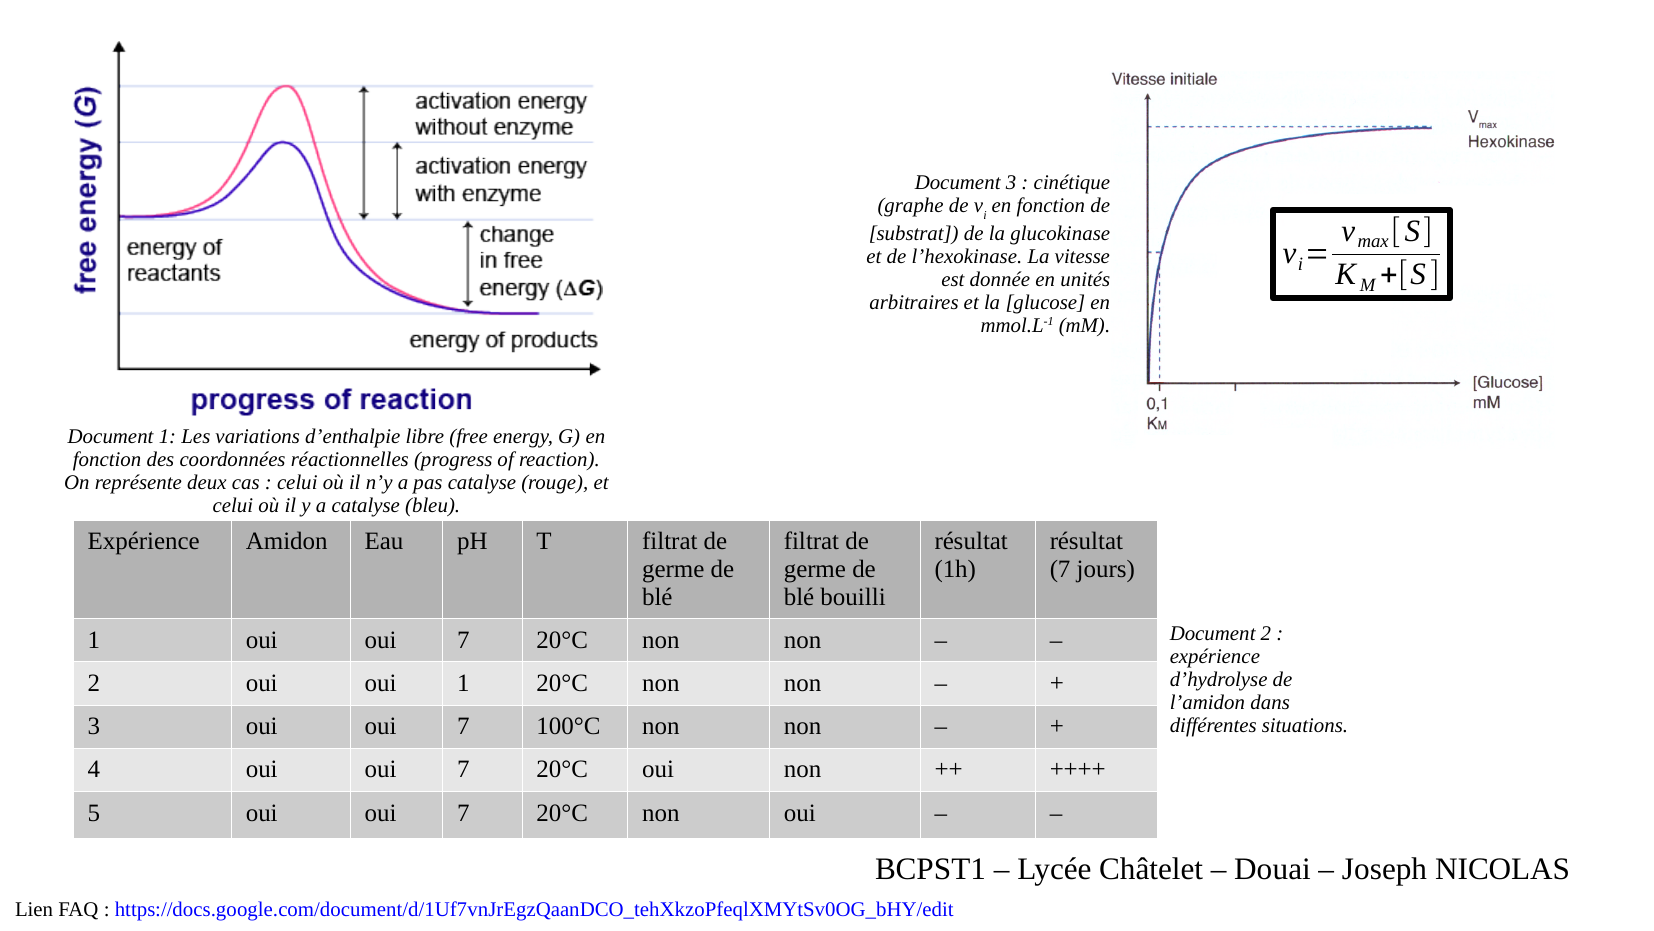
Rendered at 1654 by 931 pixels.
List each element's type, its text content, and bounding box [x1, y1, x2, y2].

table_header résultat (7 jours) [1036, 521, 1157, 618]
table_cell 3 [74, 706, 231, 748]
table_cell oui [232, 619, 350, 661]
table_cell oui [232, 662, 350, 705]
table_header filtrat de germe de blé [628, 521, 769, 618]
table_cell oui [351, 749, 442, 791]
table_cell non [770, 619, 920, 661]
table_header Eau [351, 521, 442, 618]
table_cell oui [232, 792, 350, 838]
table_cell oui [351, 662, 442, 705]
table_cell – [921, 619, 1035, 661]
table_cell oui [232, 706, 350, 748]
table_header pH [443, 521, 522, 618]
text_box BCPST1 – Lycée Châtelet – Douai – Joseph NICOLAS [637, 832, 1571, 905]
table_cell 7 [443, 619, 522, 661]
table_cell 2 [74, 662, 231, 705]
table_cell – [1036, 792, 1157, 838]
table_cell + [1036, 662, 1157, 705]
table_header filtrat de germe de blé bouilli [770, 521, 920, 618]
table_cell ++++ [1036, 749, 1157, 791]
table_cell 20°C [523, 662, 627, 705]
table_cell oui [628, 749, 769, 791]
table_cell non [770, 662, 920, 705]
text_box Document 2 : expérience d’hydrolyse de l’amidon dans différentes situations. [1169, 519, 1359, 839]
table_cell oui [351, 792, 442, 838]
table_cell 7 [443, 706, 522, 748]
table_cell non [628, 792, 769, 838]
text_box Lien FAQ : https://docs.google.com/document/d/1Uf7vnJrEgzQaanDCO_tehXkzoPfeqlXMYtSv0OG_bHY/edit [0, 897, 993, 931]
table_header résultat (1h) [921, 521, 1035, 618]
table_cell 20°C [523, 792, 627, 838]
text_box Document 1: Les variations d’enthalpie libre (free energy, G) en fonction des coordonnées réactionnelles (progress of reaction). On représente deux cas : celui où il n’y a pas catalyse (rouge), et celui où il y a catalyse (bleu). [59, 413, 615, 529]
table_cell oui [351, 706, 442, 748]
table_cell – [921, 662, 1035, 705]
table_cell non [770, 706, 920, 748]
table_cell 100°C [523, 706, 627, 748]
table_cell oui [232, 749, 350, 791]
table_cell + [1036, 706, 1157, 748]
table_cell 7 [443, 792, 522, 838]
table_cell non [628, 662, 769, 705]
table_cell 20°C [523, 749, 627, 791]
text_box Document 3 : cinétique (graphe de vi en fonction de [substrat]) de la glucokinase et de l’hexokinase. La vitesse est donnée en unités arbitraires et la [glucose] en mmol.L-1 (mM). [862, 165, 1111, 343]
table_cell 4 [74, 749, 231, 791]
table_cell 7 [443, 749, 522, 791]
table_cell non [628, 706, 769, 748]
table_cell – [1036, 619, 1157, 661]
table_cell oui [770, 792, 920, 838]
table_cell 5 [74, 792, 231, 838]
chart [1275, 212, 1448, 296]
table_cell oui [351, 619, 442, 661]
table_header T [523, 521, 627, 618]
table_cell 1 [443, 662, 522, 705]
table_cell 20°C [523, 619, 627, 661]
table_header Expérience [74, 521, 231, 618]
table_header Amidon [232, 521, 350, 618]
picture [70, 41, 603, 413]
table_cell non [628, 619, 769, 661]
table_cell ++ [921, 749, 1035, 791]
table_cell non [770, 749, 920, 791]
picture [1098, 58, 1567, 461]
table_cell 1 [74, 619, 231, 661]
table_cell – [921, 706, 1035, 748]
table_cell – [921, 792, 1035, 838]
